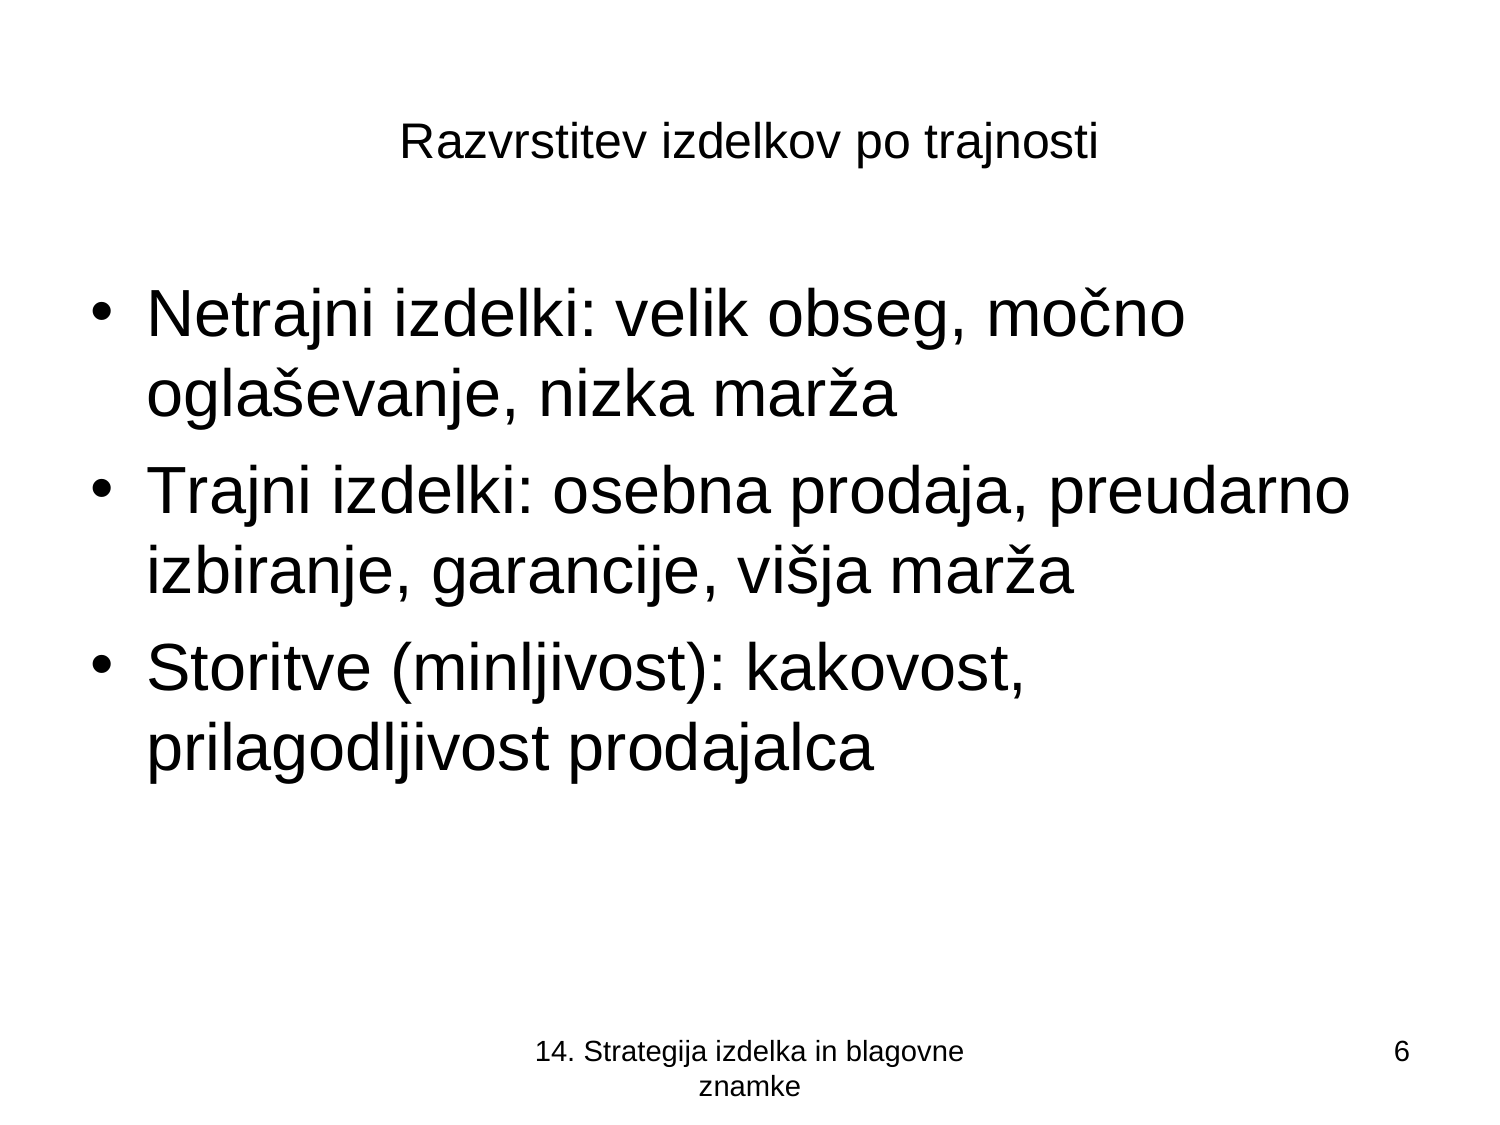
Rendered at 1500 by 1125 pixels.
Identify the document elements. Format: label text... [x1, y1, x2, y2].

list Netrajni izdelki: velik obseg, močno oglaševanje, nizka marža Trajni izdelki: osebna prodaja, preudarno izbiranje, garancije, višja marža Storitve (minljivost): kakovost, prilagodljivost prodajalca [75, 262, 1426, 1006]
title Razvrstitev izdelkov po trajnosti [75, 45, 1426, 233]
text_box 14. Strategija izdelka in blagovne znamke [512, 1024, 988, 1103]
text_box <number> [1074, 1024, 1426, 1103]
